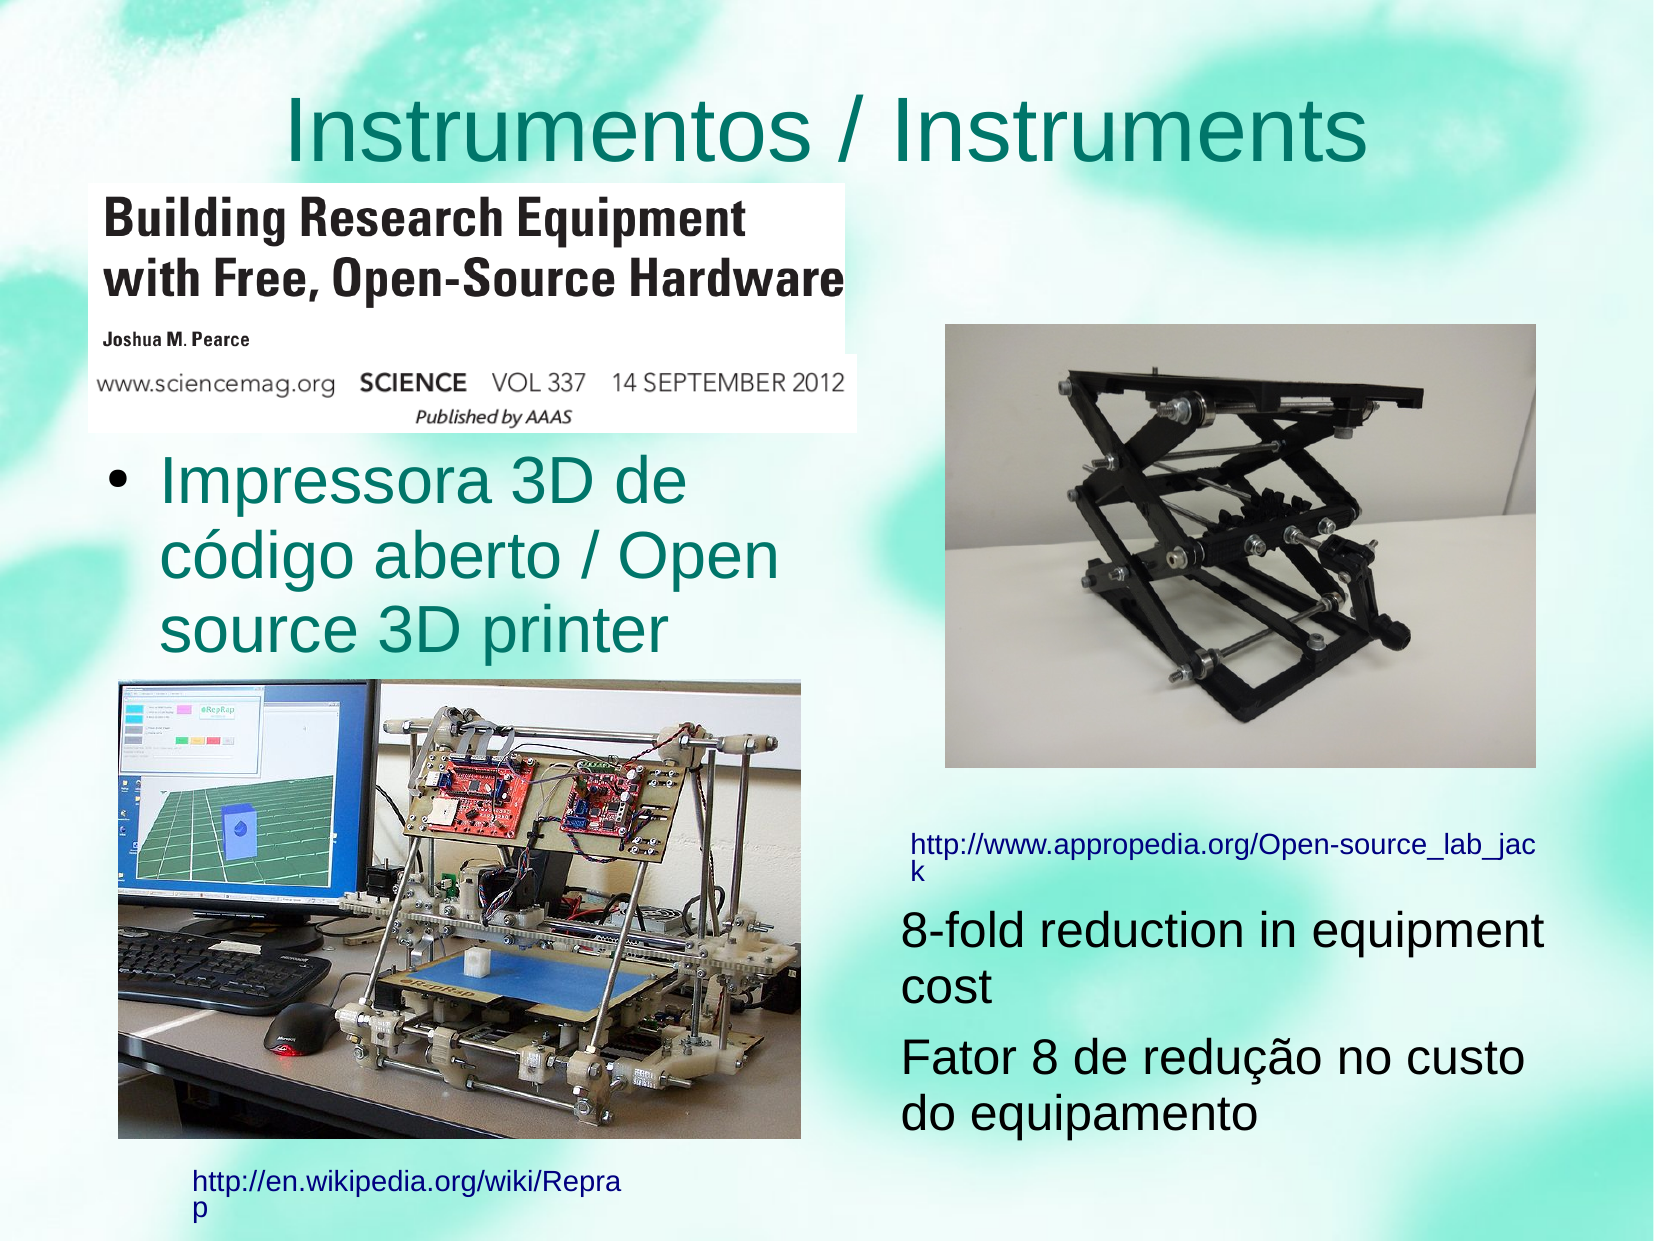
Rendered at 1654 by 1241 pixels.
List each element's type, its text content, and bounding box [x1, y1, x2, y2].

title Instrumentos / Instruments [82, 33, 1571, 226]
picture [0, 0, 1654, 1241]
text_box http://en.wikipedia.org/wiki/Reprap [177, 1157, 650, 1215]
text_box 8-fold reduction in equipment cost [885, 895, 1595, 1021]
list Impressora 3D de código aberto / Open source 3D printer [88, 442, 886, 680]
text_box http://www.appropedia.org/Open-source_lab_jack [895, 820, 1566, 895]
text_box Fator 8 de redução no custo do equipamento [885, 1021, 1595, 1148]
